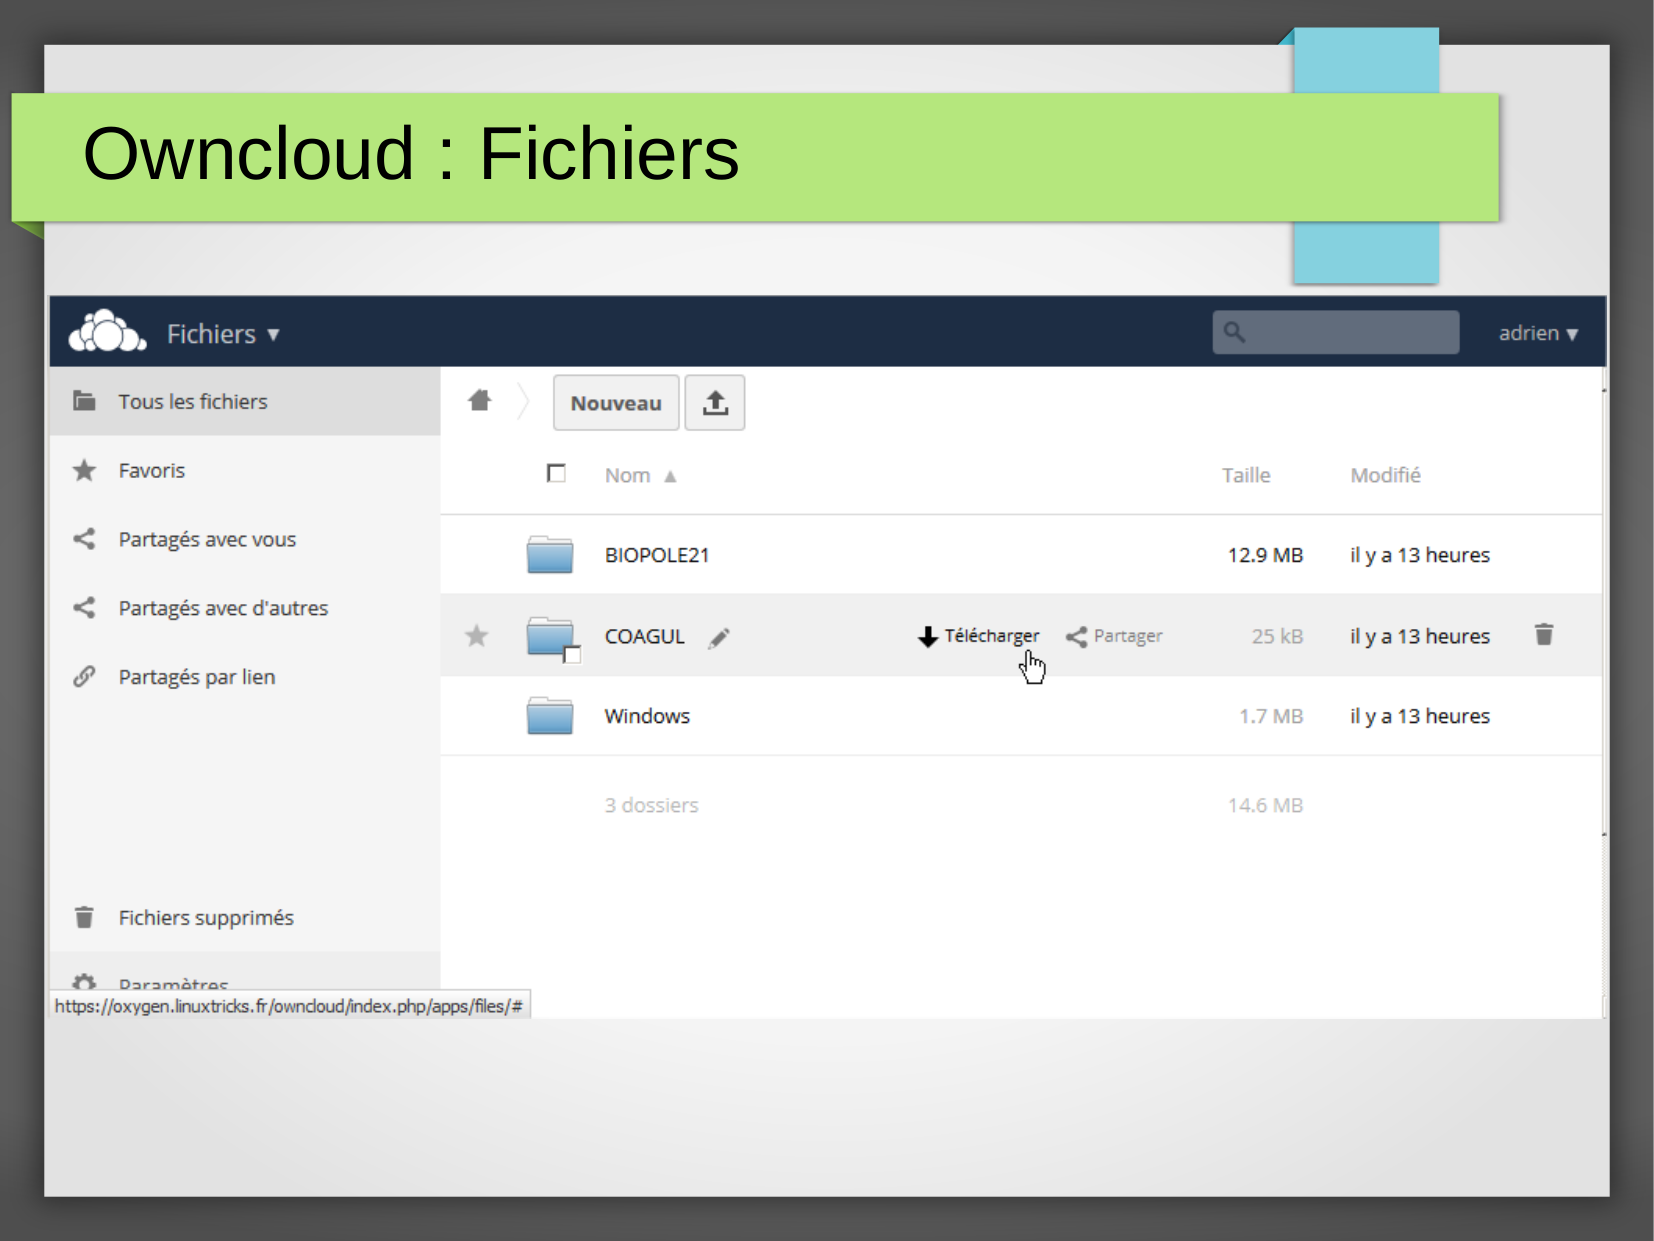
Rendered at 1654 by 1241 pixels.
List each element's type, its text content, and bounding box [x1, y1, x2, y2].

picture [0, 0, 1654, 1241]
title Owncloud : Fichiers [82, 94, 1264, 213]
